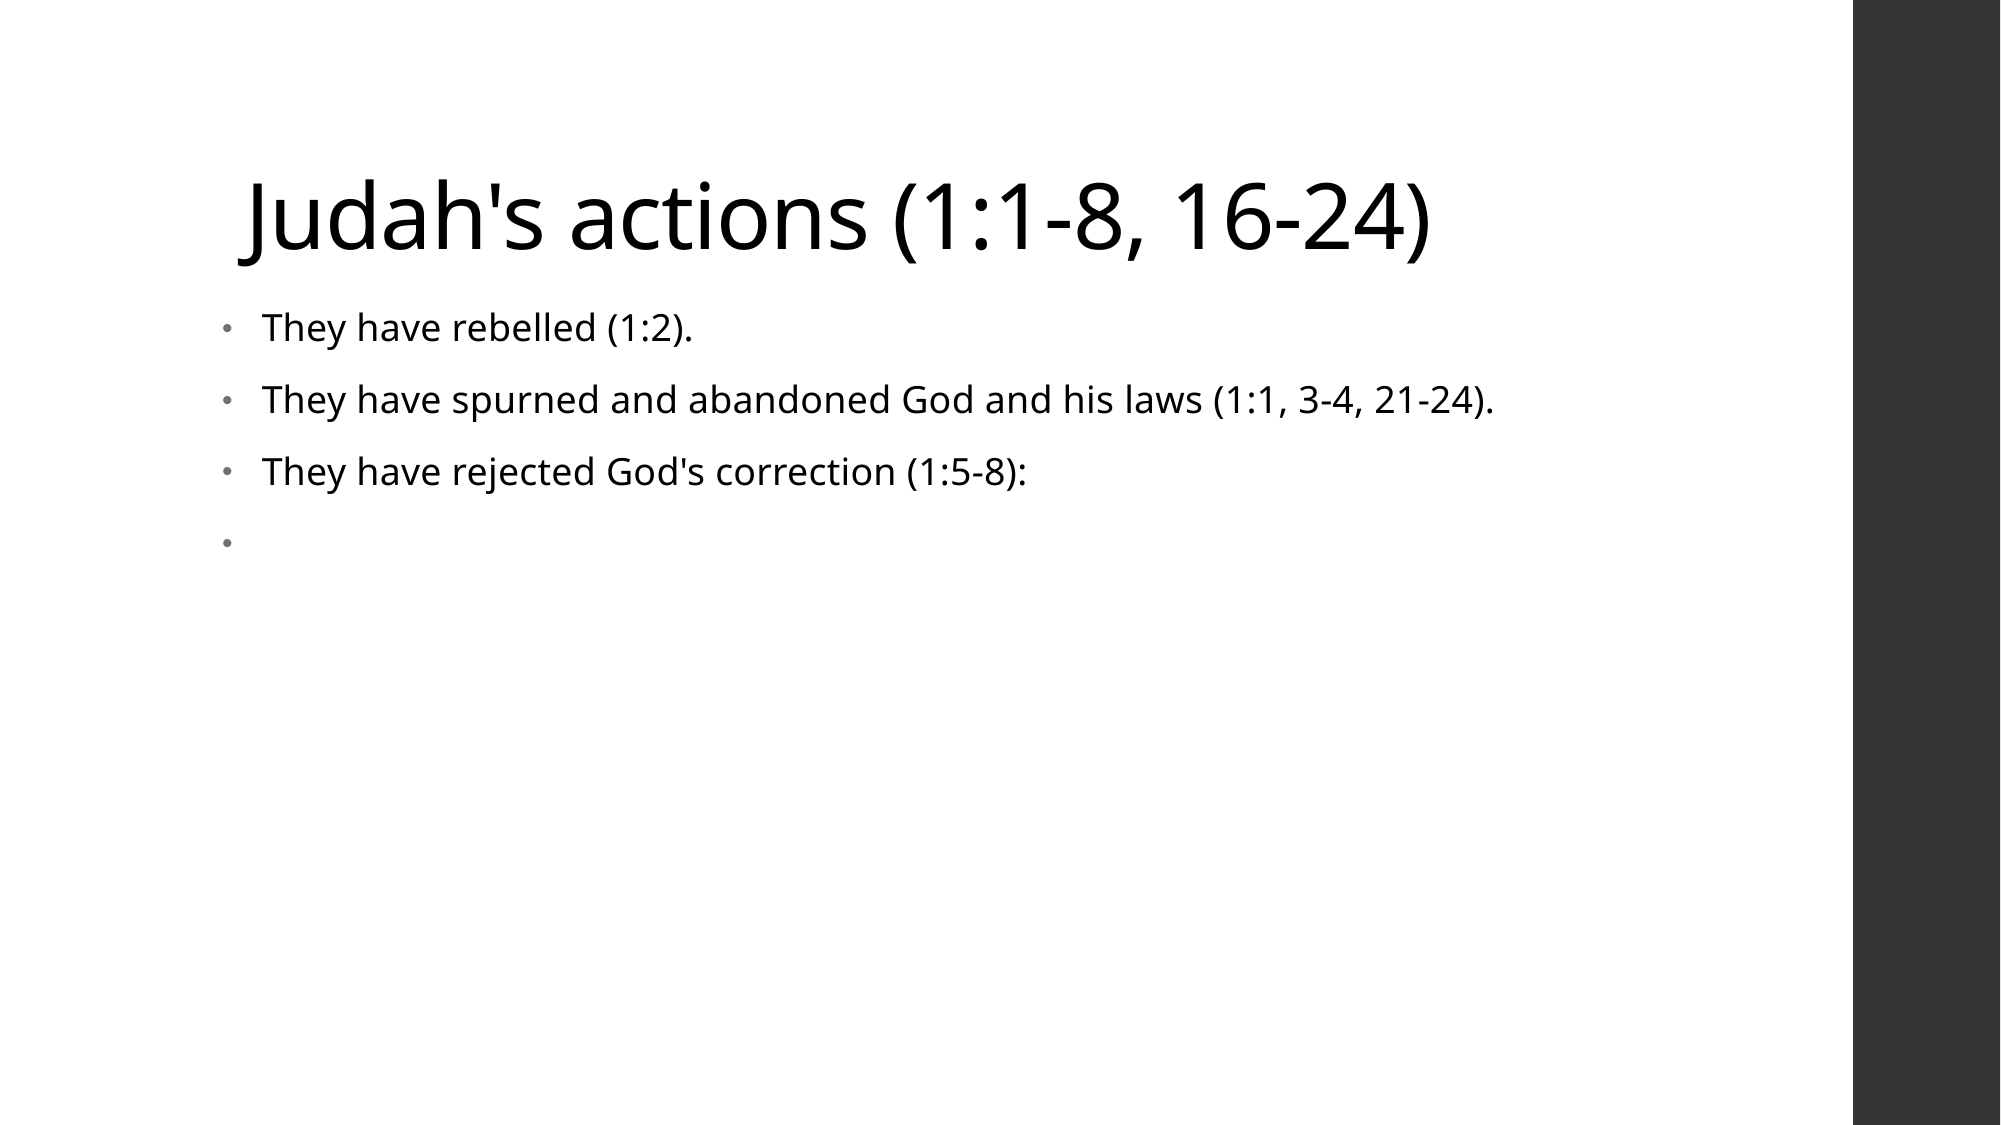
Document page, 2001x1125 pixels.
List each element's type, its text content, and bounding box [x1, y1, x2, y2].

list They have rebelled (1:2). They have spurned and abandoned God and his laws (1:1, 3-4, 21-24). They have rejected God's correction (1:5-8): [206, 299, 1617, 1014]
title Judah's actions (1:1-8, 16-24) [206, 60, 1797, 278]
